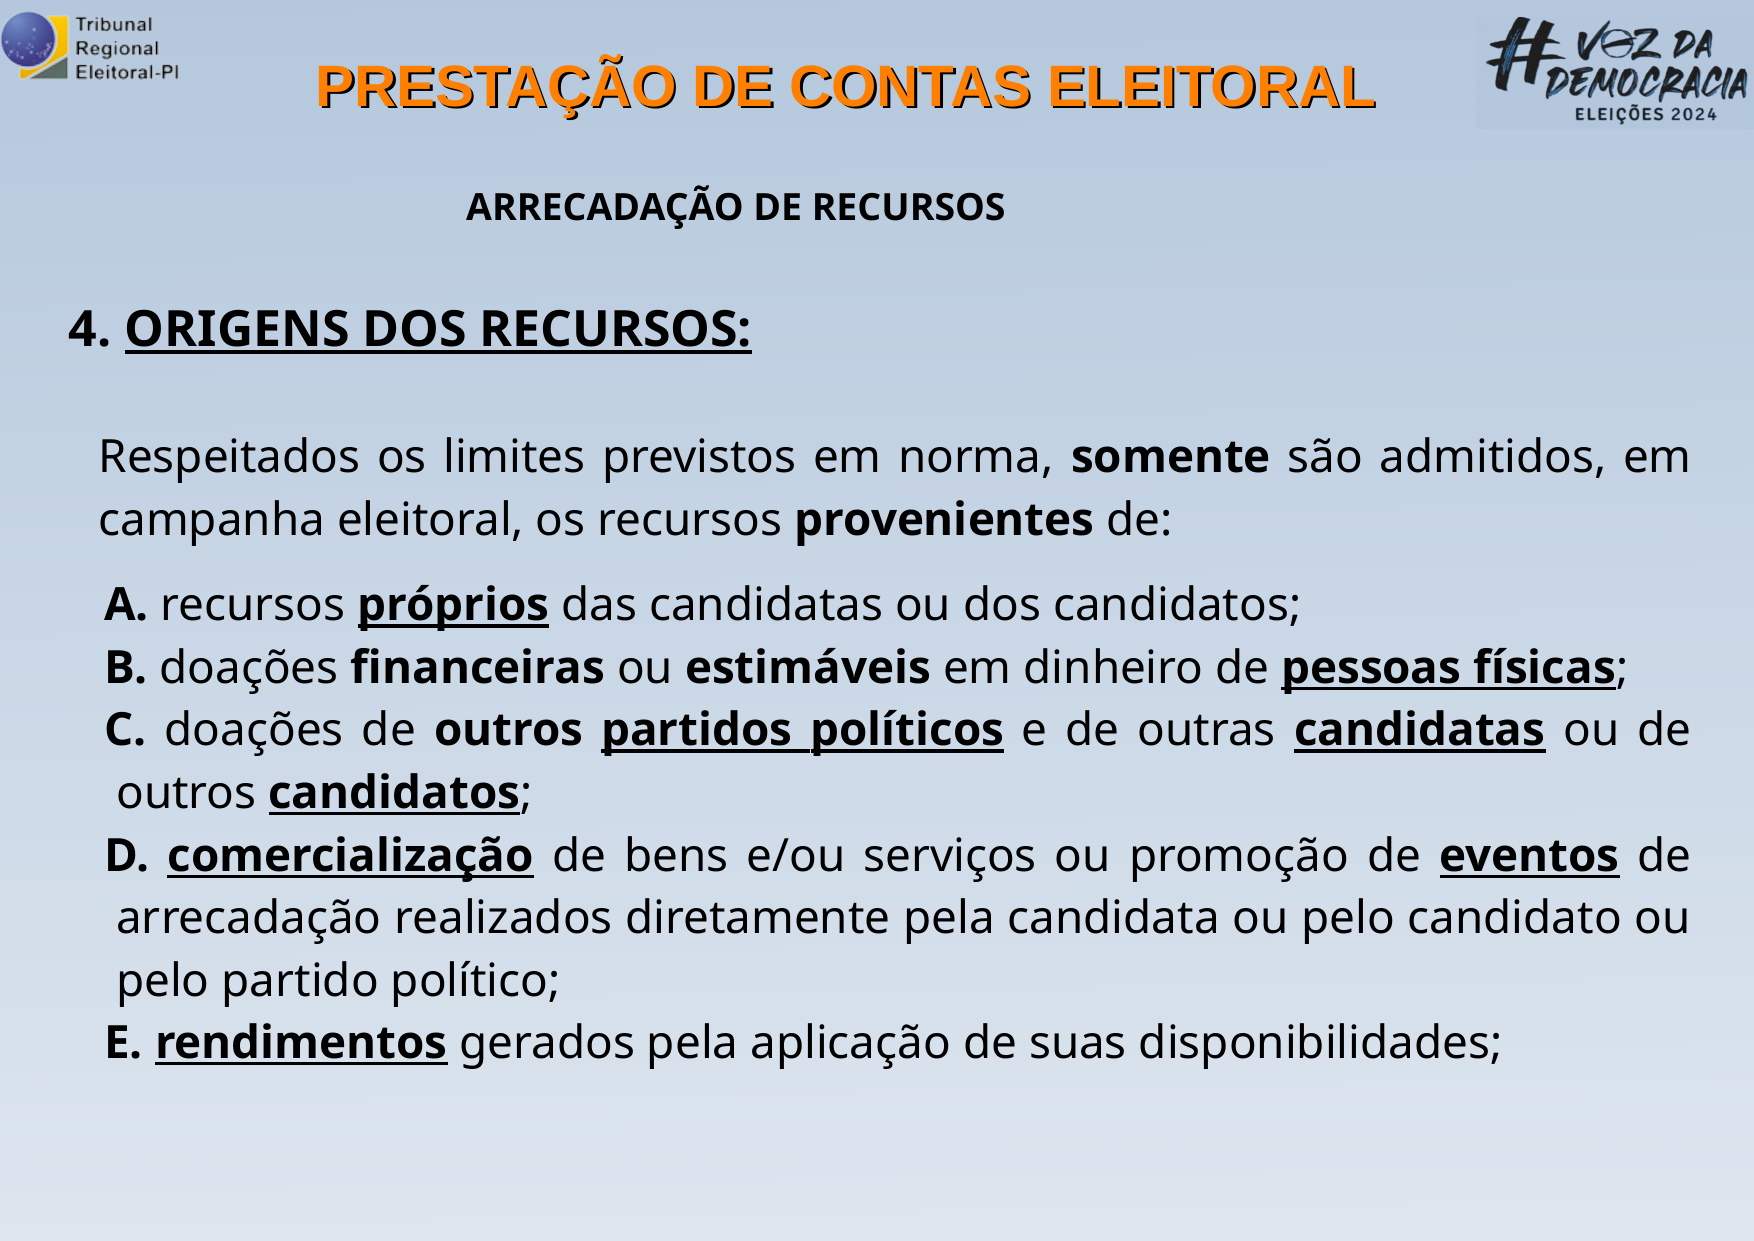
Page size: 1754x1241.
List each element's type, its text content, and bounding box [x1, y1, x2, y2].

title PRESTAÇÃO DE CONTAS ELEITORAL [138, 53, 1554, 196]
text_box ARRECADAÇÃO DE RECURSOS [451, 173, 1206, 240]
subtitle ORIGENS DOS RECURSOS: Respeitados os limites previstos em norma, somente são admitidos, em campanha eleitoral, os recursos provenientes de: recursos próprios das candidatas ou dos candidatos; doações financeiras ou estimáveis em dinheiro de pessoas físicas; doações de outros partidos políticos e de outras candidatas ou de outros candidatos; comercialização de bens e/ou serviços ou promoção de eventos de arrecadação realizados diretamente pela candidata ou pelo candidato ou pelo partido político; rendimentos gerados pela aplicação de suas disponibilidades; [69, 292, 1692, 1075]
picture [0, 11, 195, 87]
